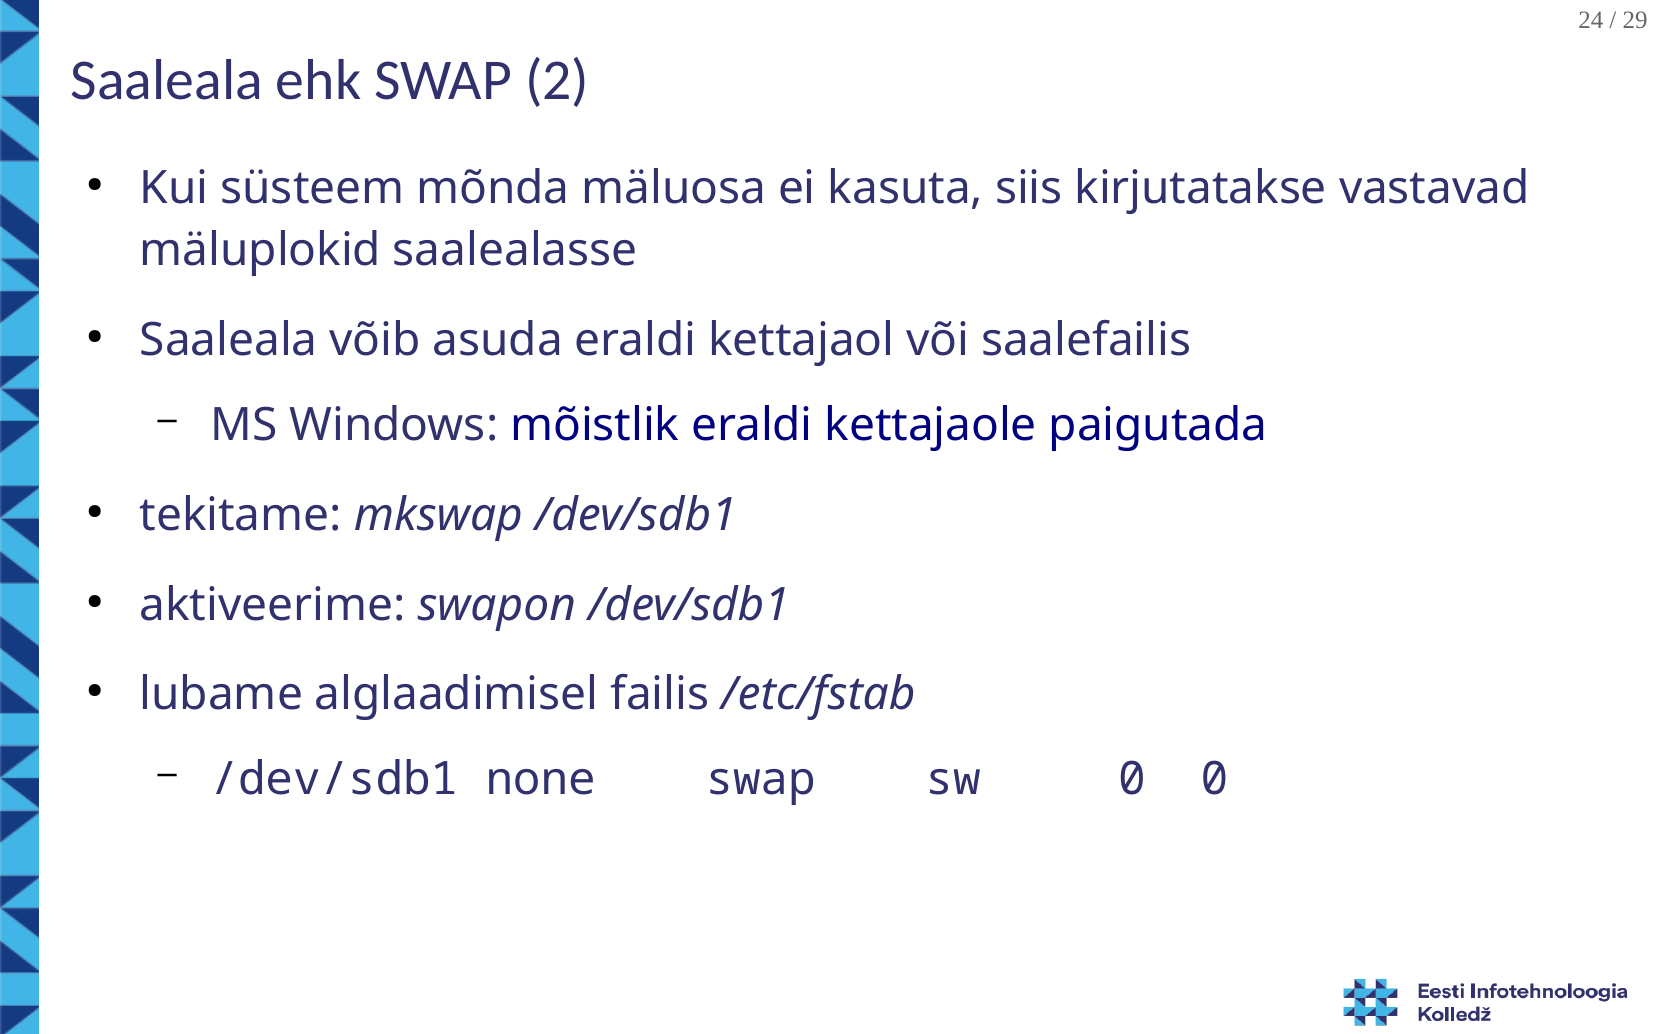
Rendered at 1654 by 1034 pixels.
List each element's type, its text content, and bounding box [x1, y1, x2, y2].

title Saaleala ehk SWAP (2) [70, 41, 1630, 130]
list Kui süsteem mõnda mäluosa ei kasuta, siis kirjutatakse vastavad mäluplokid saalealasse Saaleala võib asuda eraldi kettajaol või saalefailis MS Windows: mõistlik eraldi kettajaole paigutada tekitame: mkswap /dev/sdb1 aktiveerime: swapon /dev/sdb1 lubame alglaadimisel failis /etc/fstab /dev/sdb1 none swap sw 0 0 [68, 153, 1630, 957]
